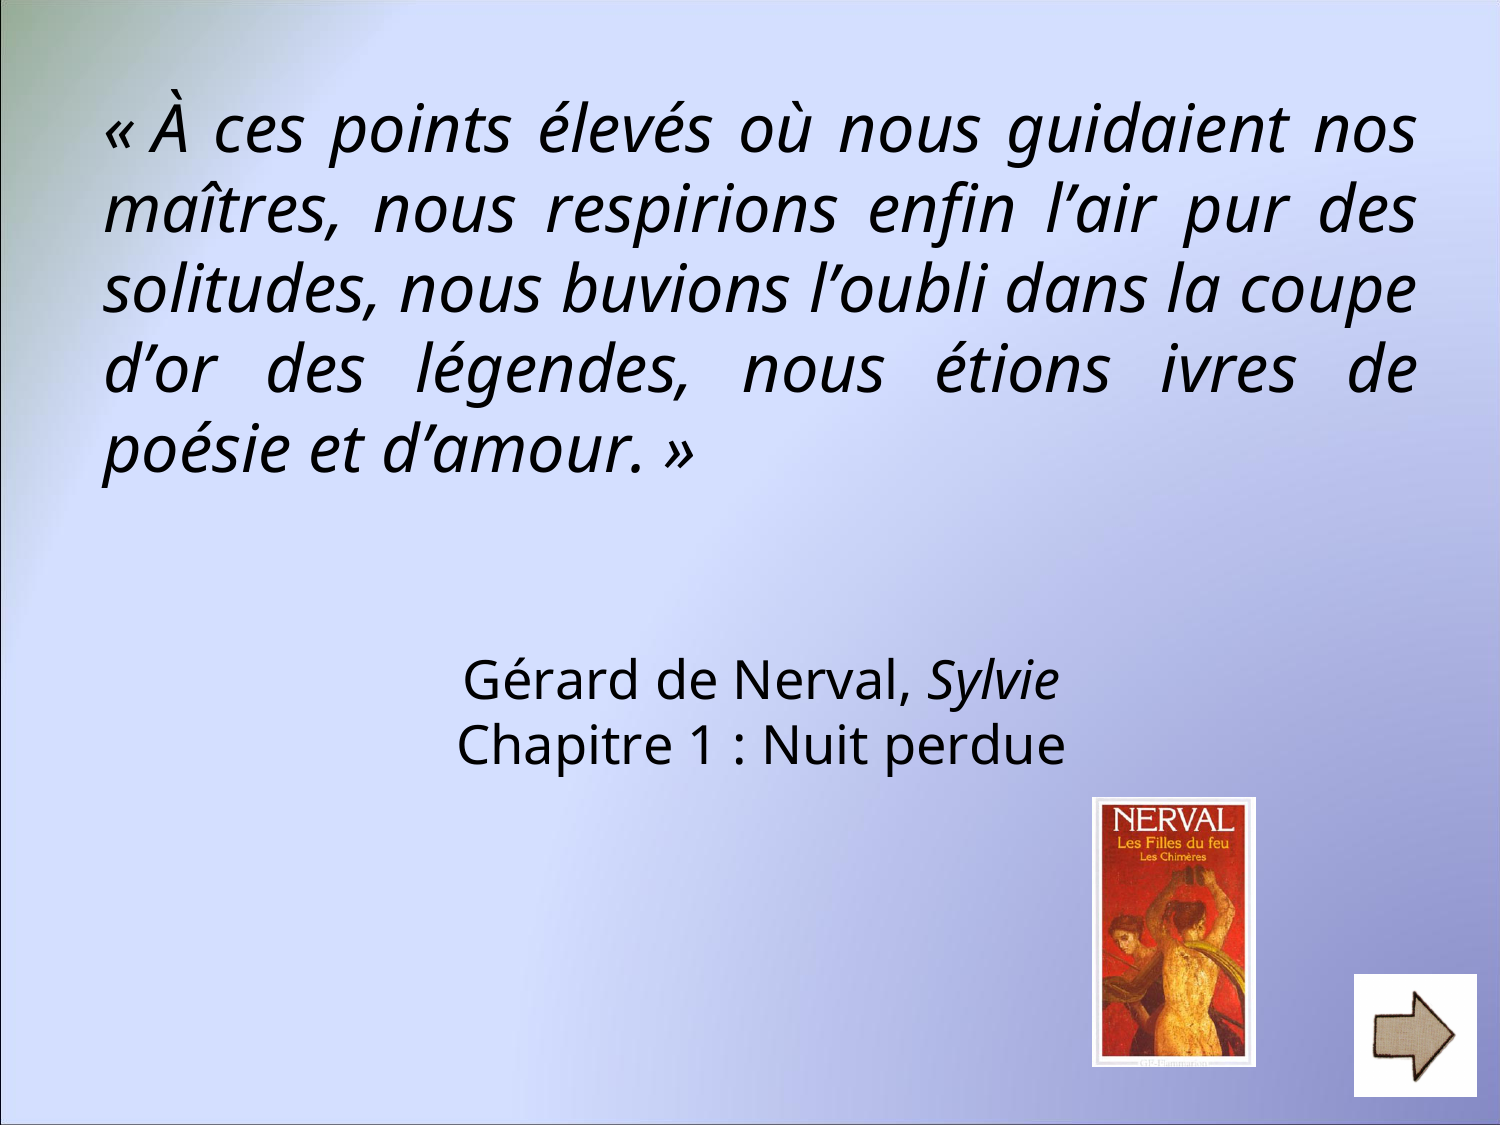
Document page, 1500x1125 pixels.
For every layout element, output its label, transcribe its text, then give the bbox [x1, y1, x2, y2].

picture [0, 0, 1500, 1125]
text_box « À ces points élevés où nous guidaient nos maîtres, nous respirions enfin l’air pur des solitudes, nous buvions l’oubli dans la coupe d’or des légendes, nous étions ivres de poésie et d’amour. » Gérard de Nerval, Sylvie Chapitre 1 : Nuit perdue [88, 78, 1436, 864]
